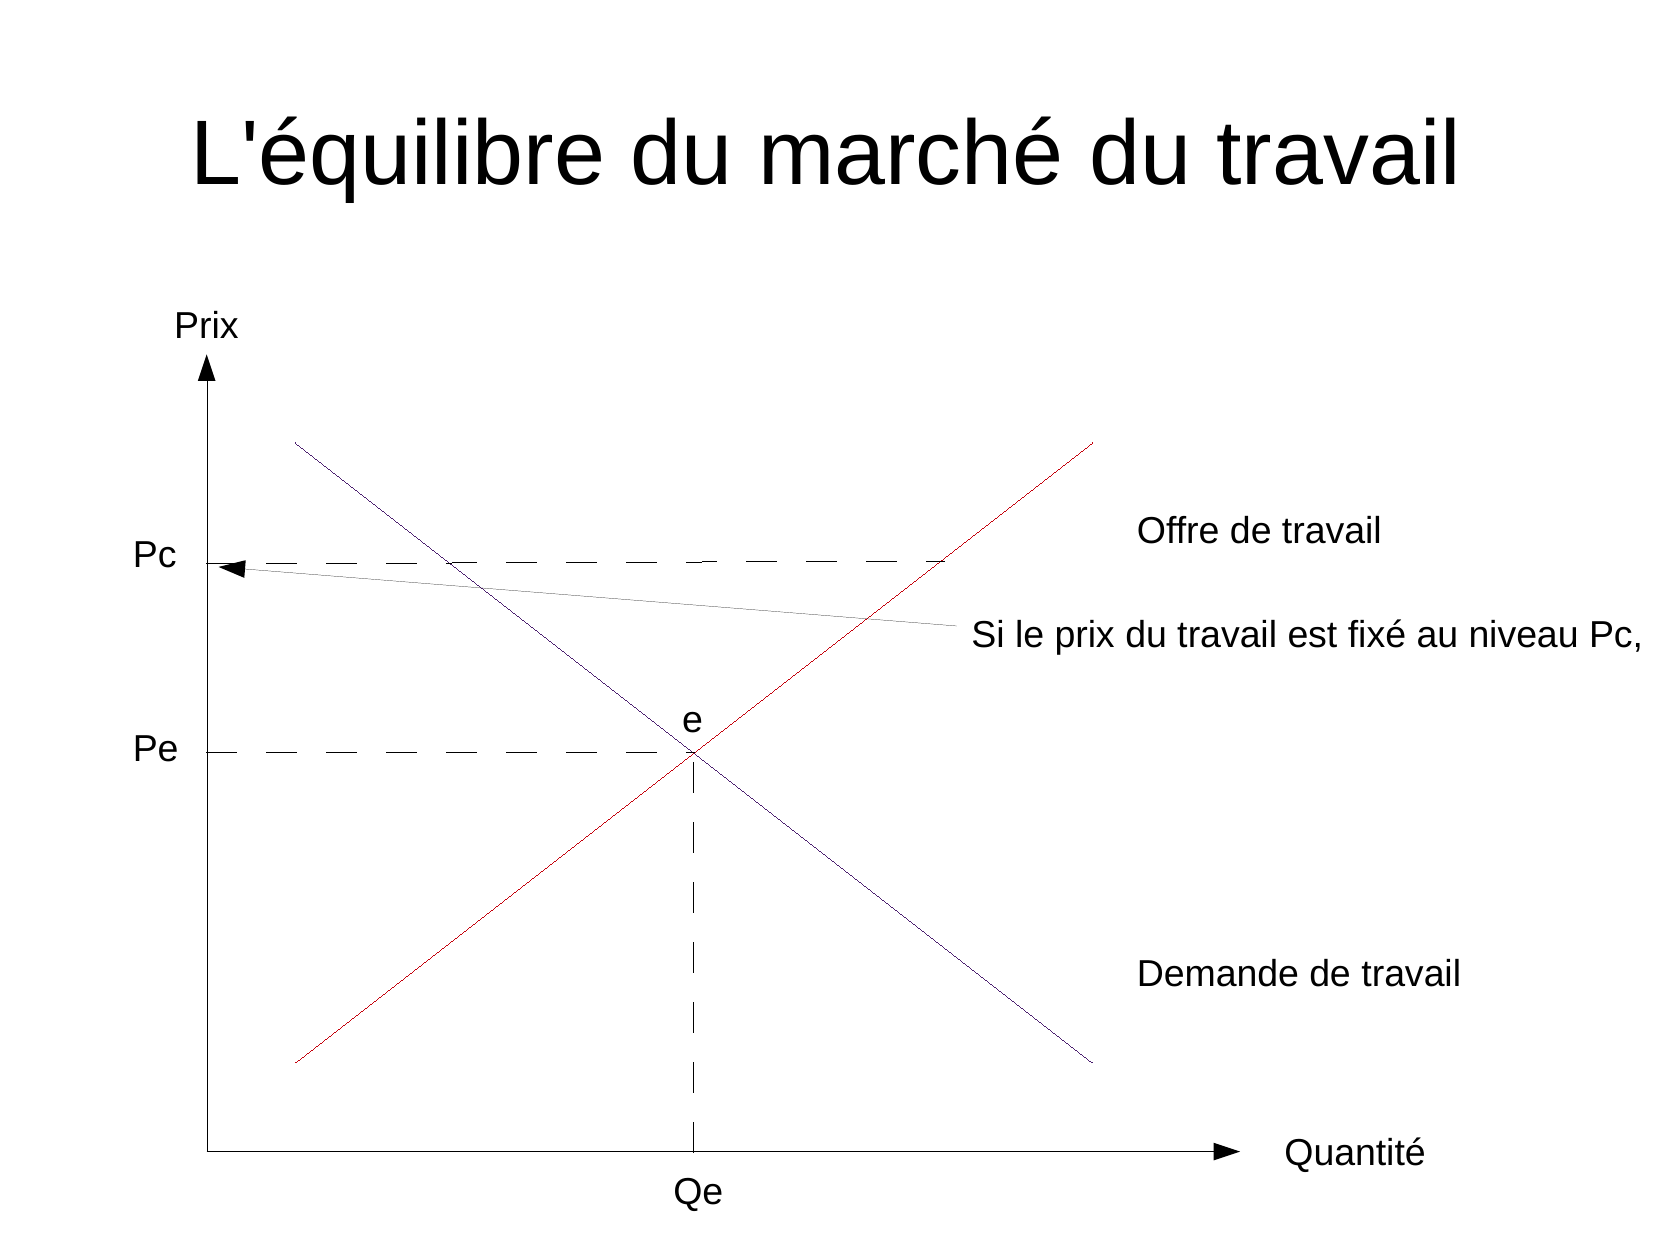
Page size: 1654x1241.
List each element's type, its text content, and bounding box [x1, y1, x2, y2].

text_box Prix [159, 297, 254, 355]
title L'équilibre du marché du travail [82, 49, 1571, 257]
text_box Si le prix du travail est fixé au niveau Pc, [956, 606, 1654, 704]
text_box Quantité [1269, 1124, 1442, 1182]
text_box Qe [658, 1163, 739, 1221]
text_box Pc [118, 525, 194, 583]
text_box Demande de travail [1122, 944, 1477, 1002]
text_box e [667, 690, 718, 748]
text_box Offre de travail [1122, 501, 1398, 559]
text_box Pe [118, 720, 194, 778]
